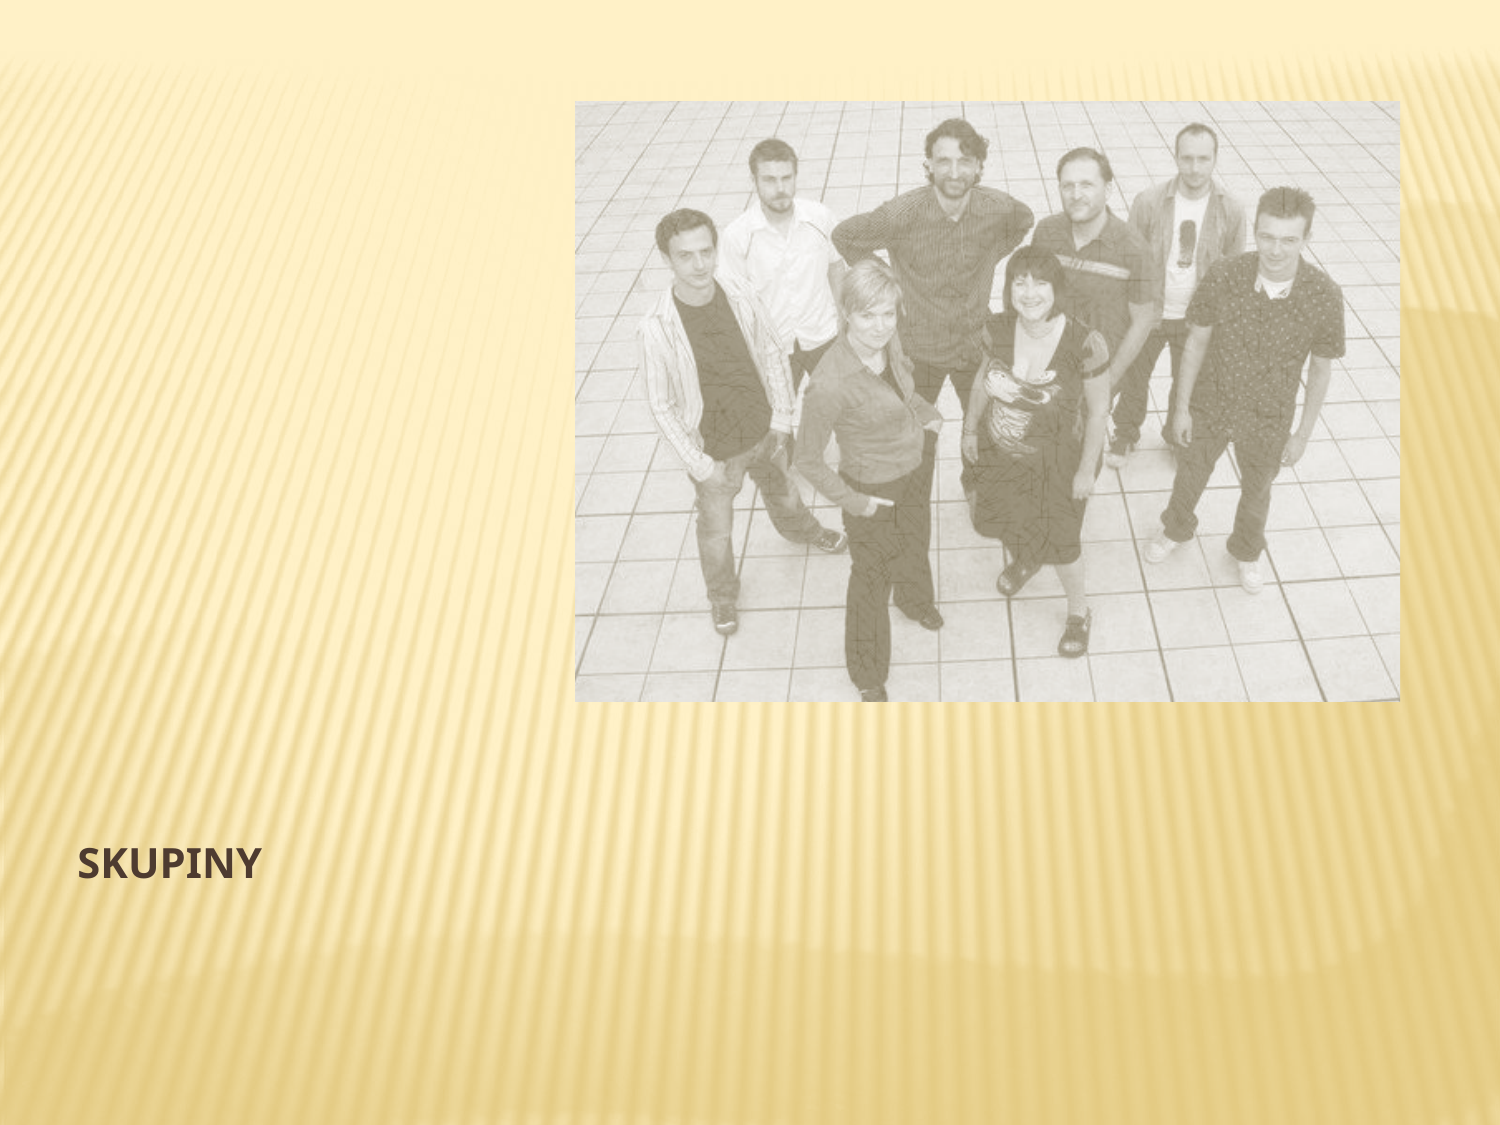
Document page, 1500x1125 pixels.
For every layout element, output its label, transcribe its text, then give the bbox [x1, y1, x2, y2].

title Skupiny [62, 819, 1025, 905]
picture [575, 101, 1401, 702]
